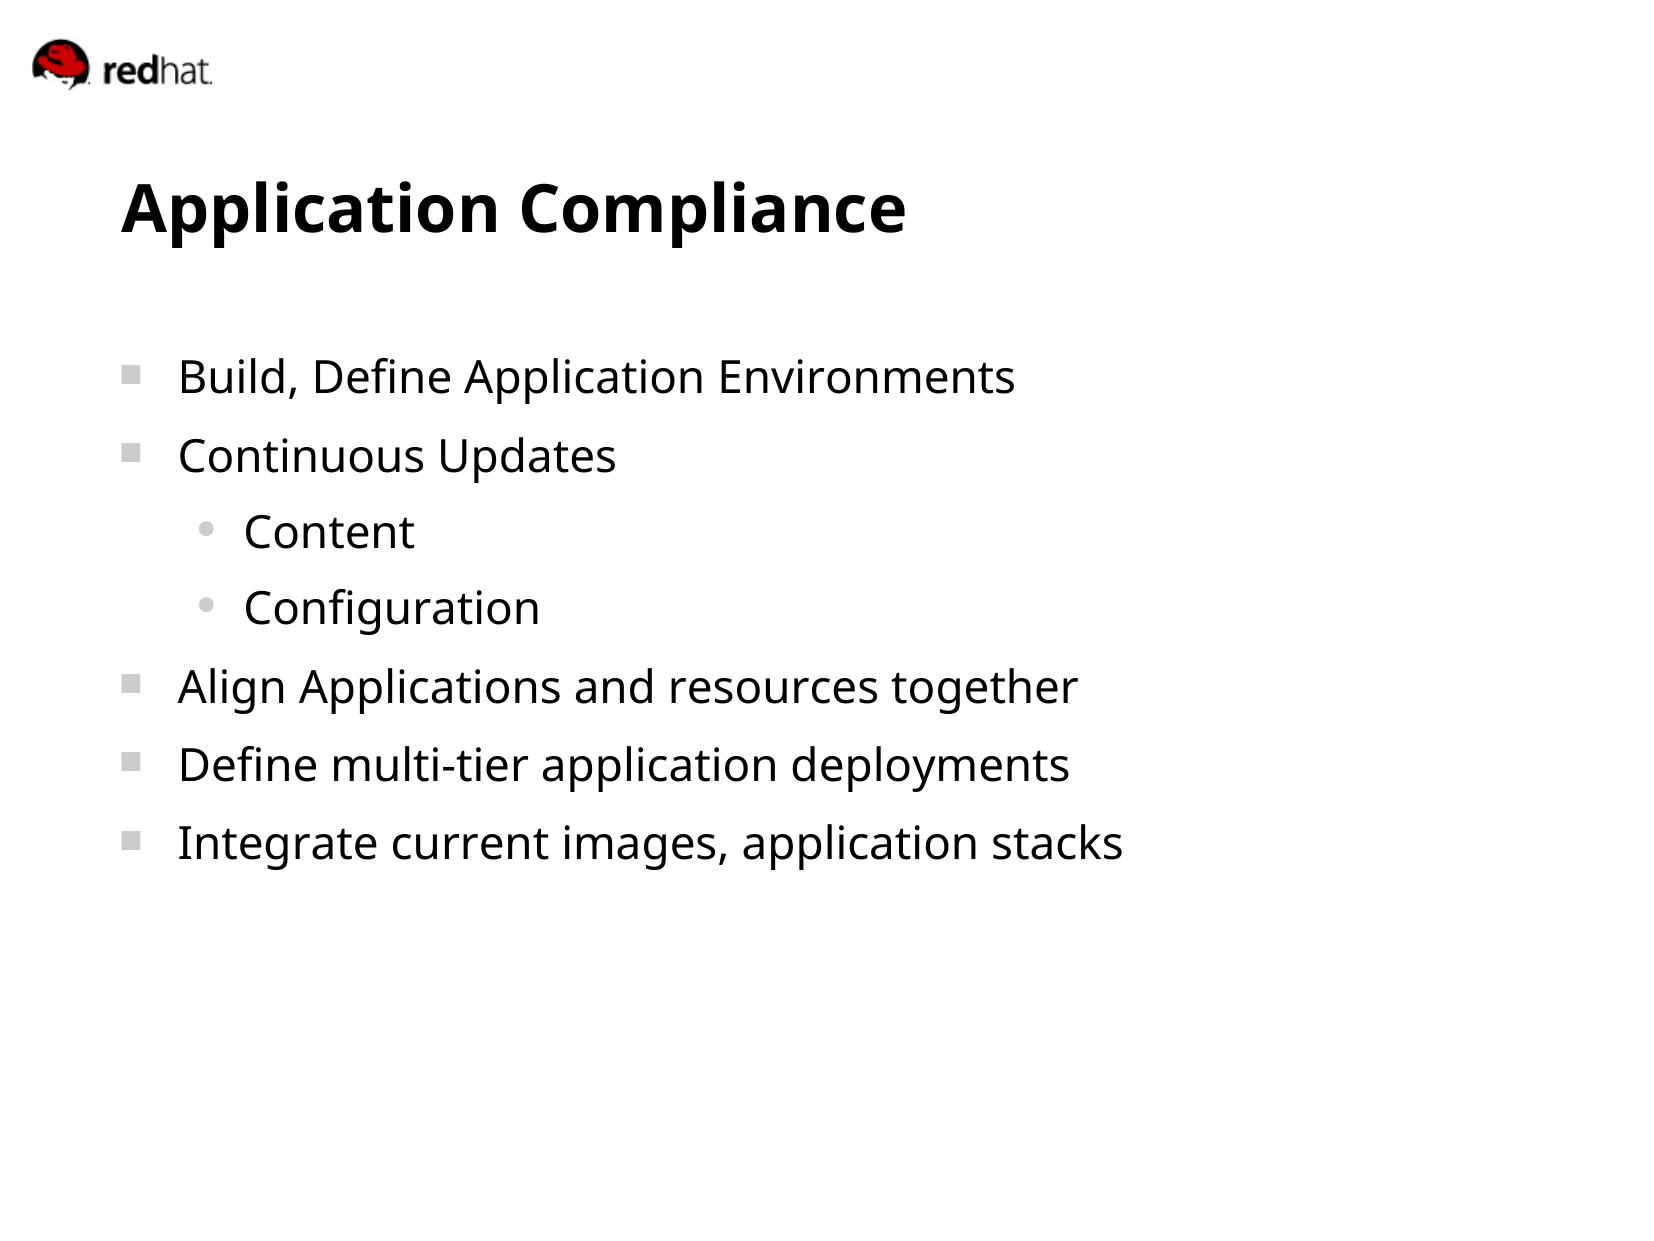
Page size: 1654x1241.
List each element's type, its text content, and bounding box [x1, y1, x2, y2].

title Application Compliance [121, 102, 1534, 310]
list Build, Define Application Environments Continuous Updates Content Configuration Align Applications and resources together Define multi-tier application deployments Integrate current images, application stacks [121, 344, 1534, 1127]
picture [31, 37, 212, 98]
